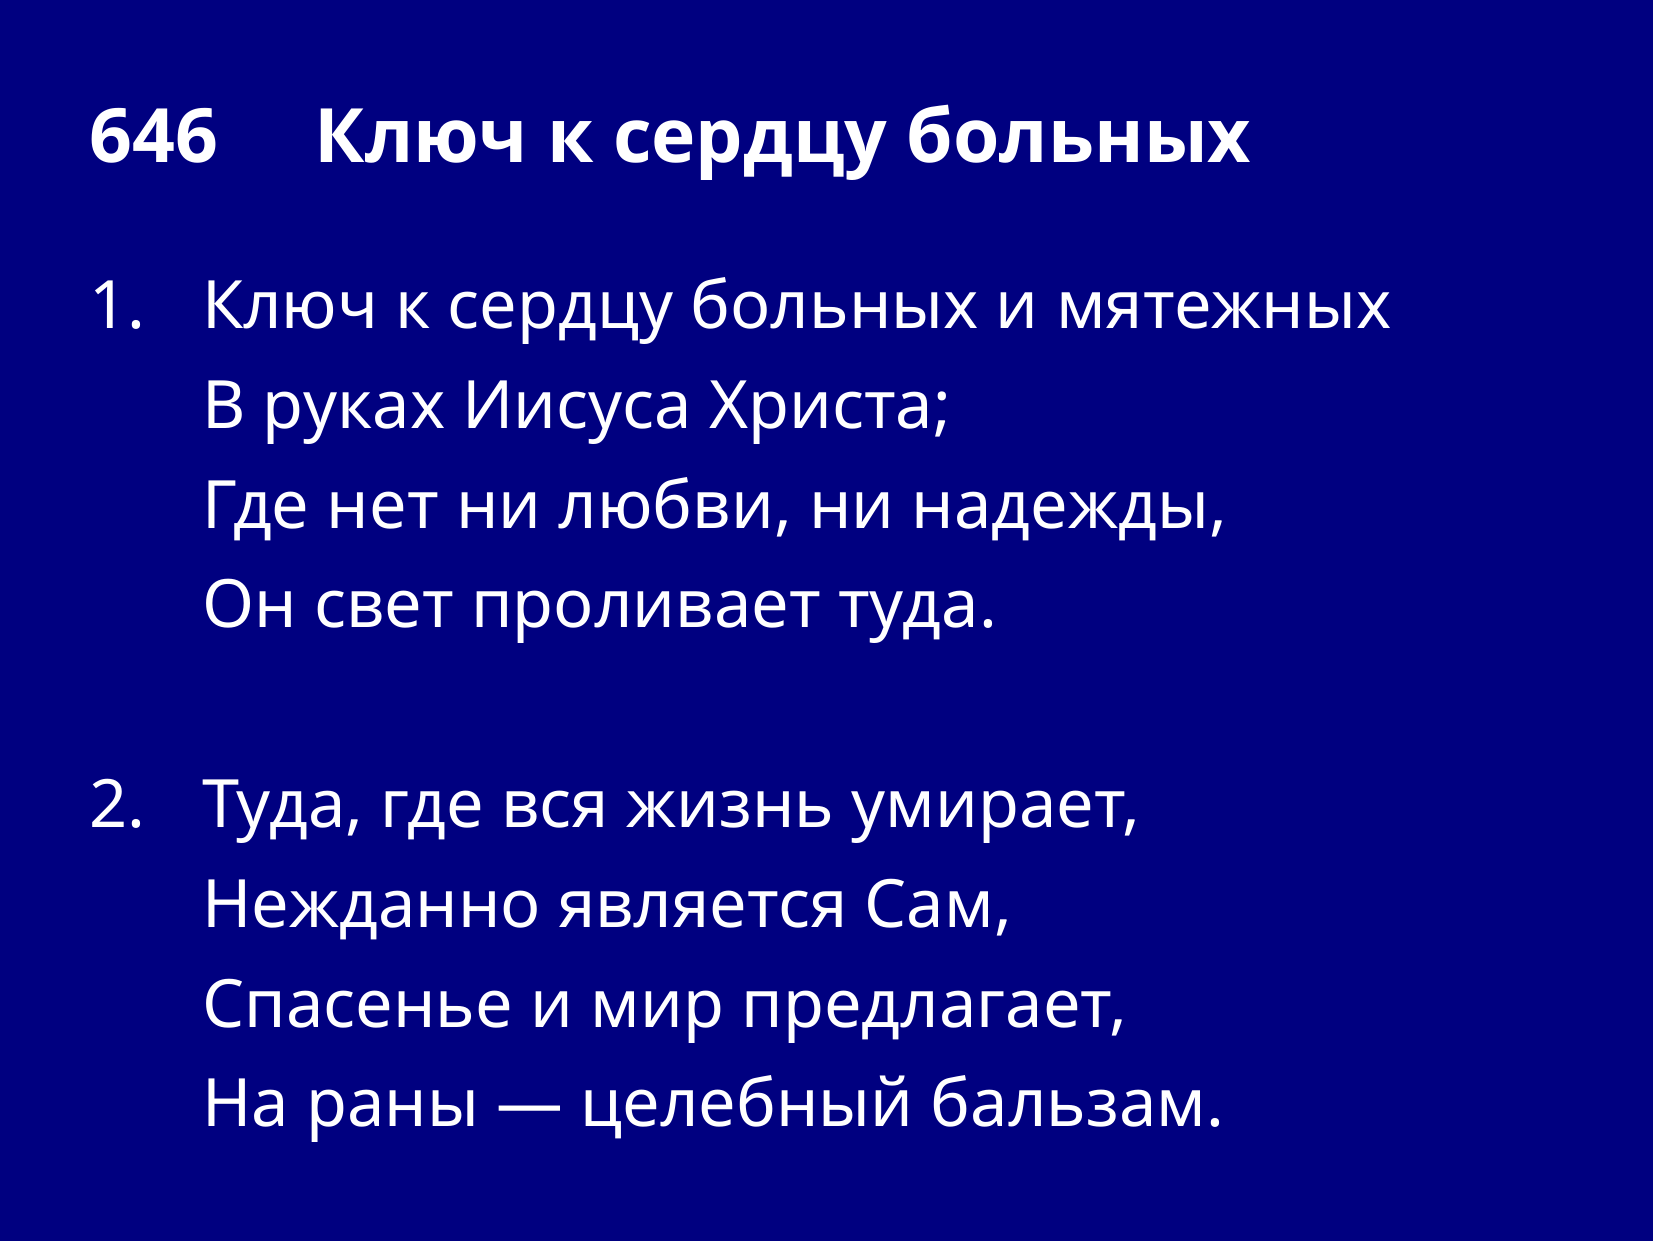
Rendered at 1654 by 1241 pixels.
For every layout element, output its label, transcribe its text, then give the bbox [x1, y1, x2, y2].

text_box 646 Ключ к сердцу больных [75, 75, 1576, 188]
text_box 1. Ключ к сердцу больных и мятежных В руках Иисуса Христа; Где нет ни любви, ни надежды, Он свет проливает туда. 2. Туда, где вся жизнь умирает, Нежданно является Сам, Спасенье и мир предлагает, На раны — целебный бальзам. [75, 188, 1576, 1163]
